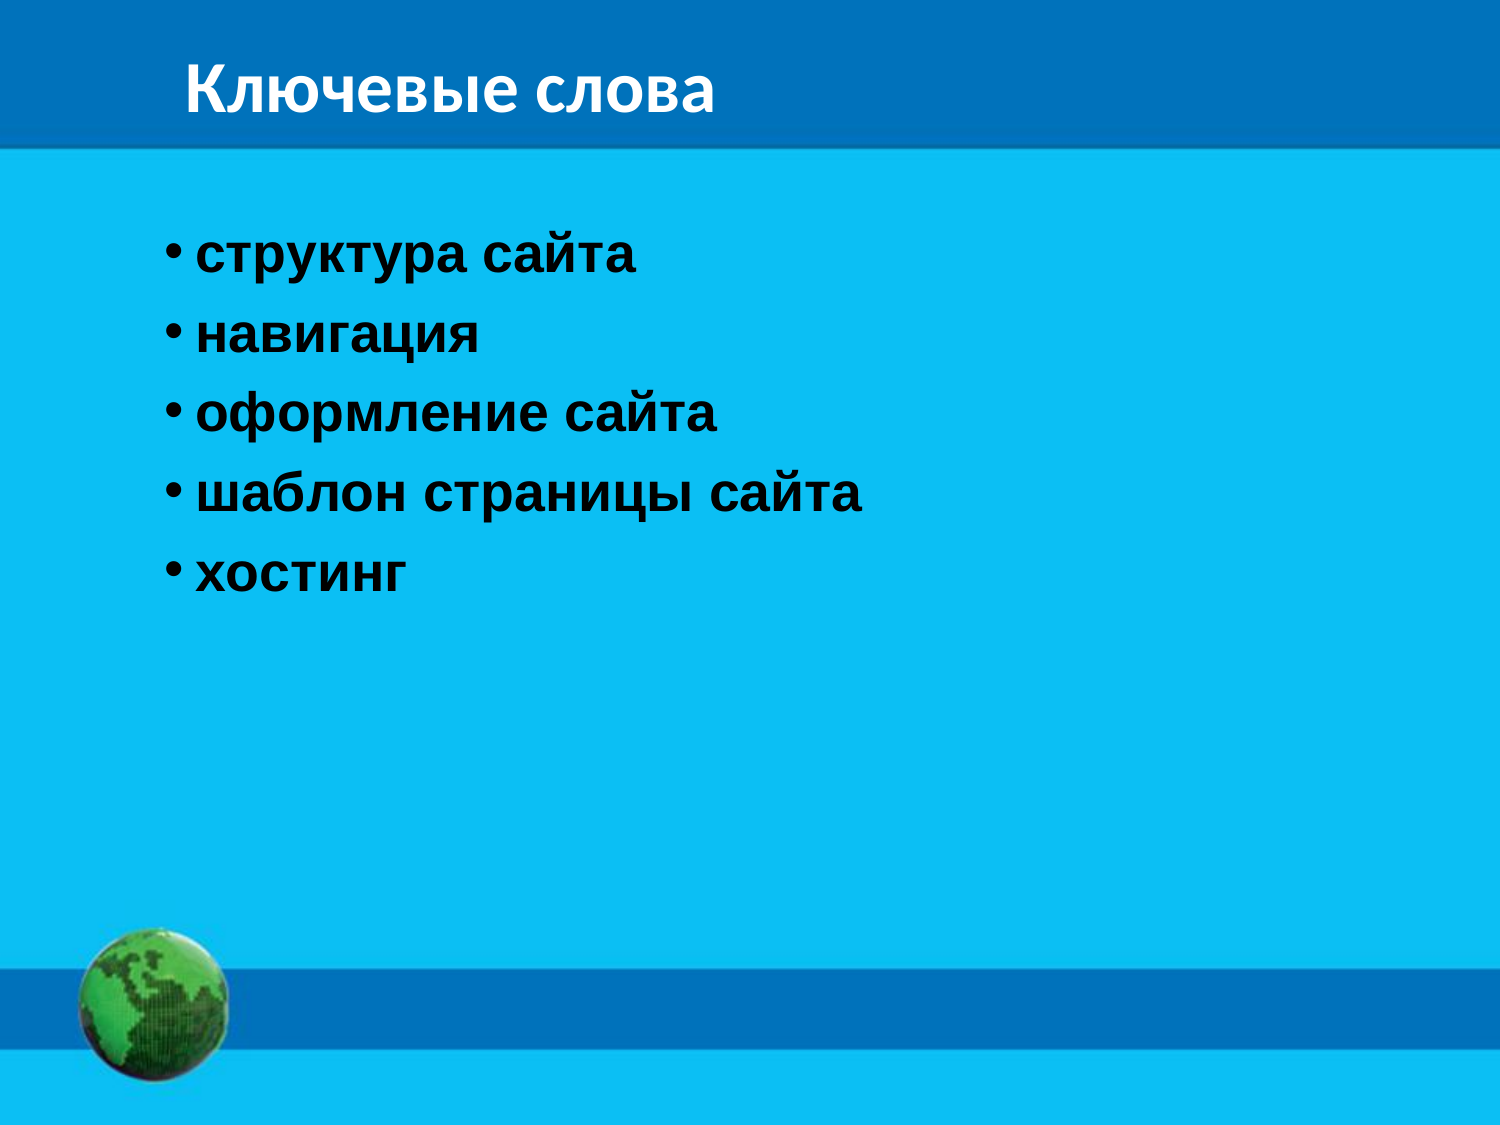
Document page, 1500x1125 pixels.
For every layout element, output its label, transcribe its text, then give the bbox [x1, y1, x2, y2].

picture [0, 0, 1500, 146]
text_box структура сайта навигация оформление сайта шаблон страницы сайта хостинг [76, 196, 1449, 610]
picture [0, 926, 1500, 1086]
text_box Ключевые слова [171, 30, 1425, 135]
